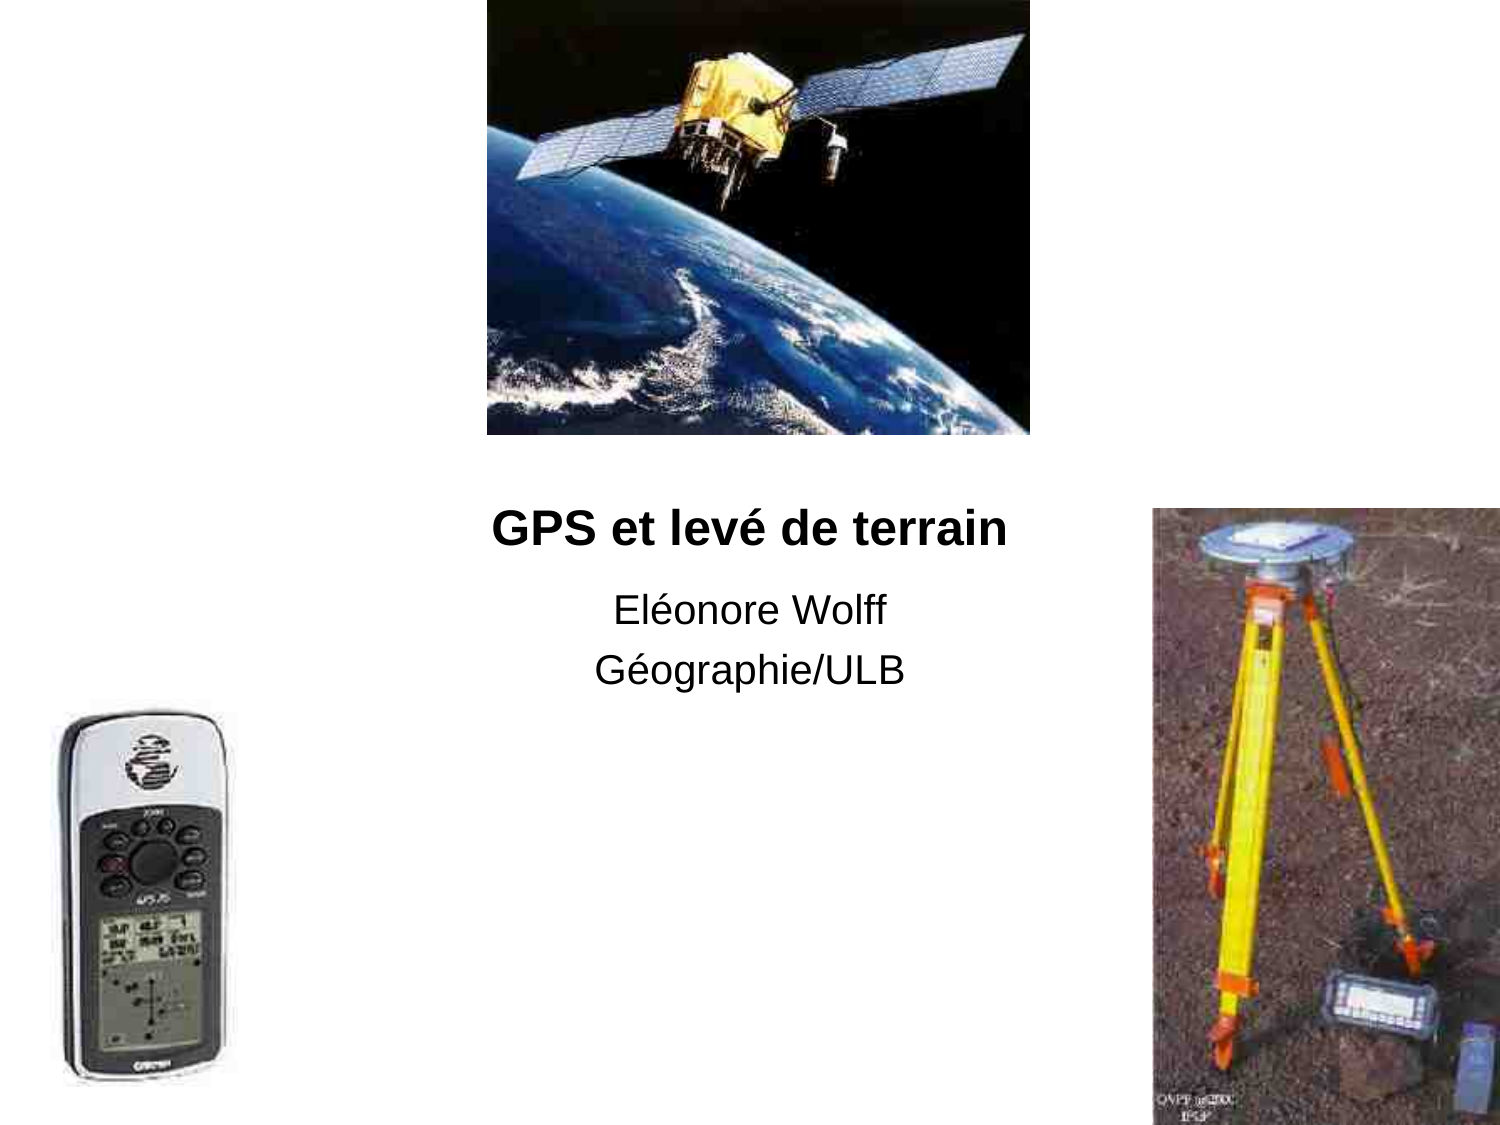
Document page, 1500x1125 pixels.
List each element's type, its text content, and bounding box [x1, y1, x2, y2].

picture [1152, 508, 1500, 1125]
picture [487, 0, 1030, 435]
picture [50, 699, 275, 1092]
text_box Eléonore Wolff Géographie/ULB [225, 575, 1152, 863]
title GPS et levé de terrain [112, 437, 1388, 613]
